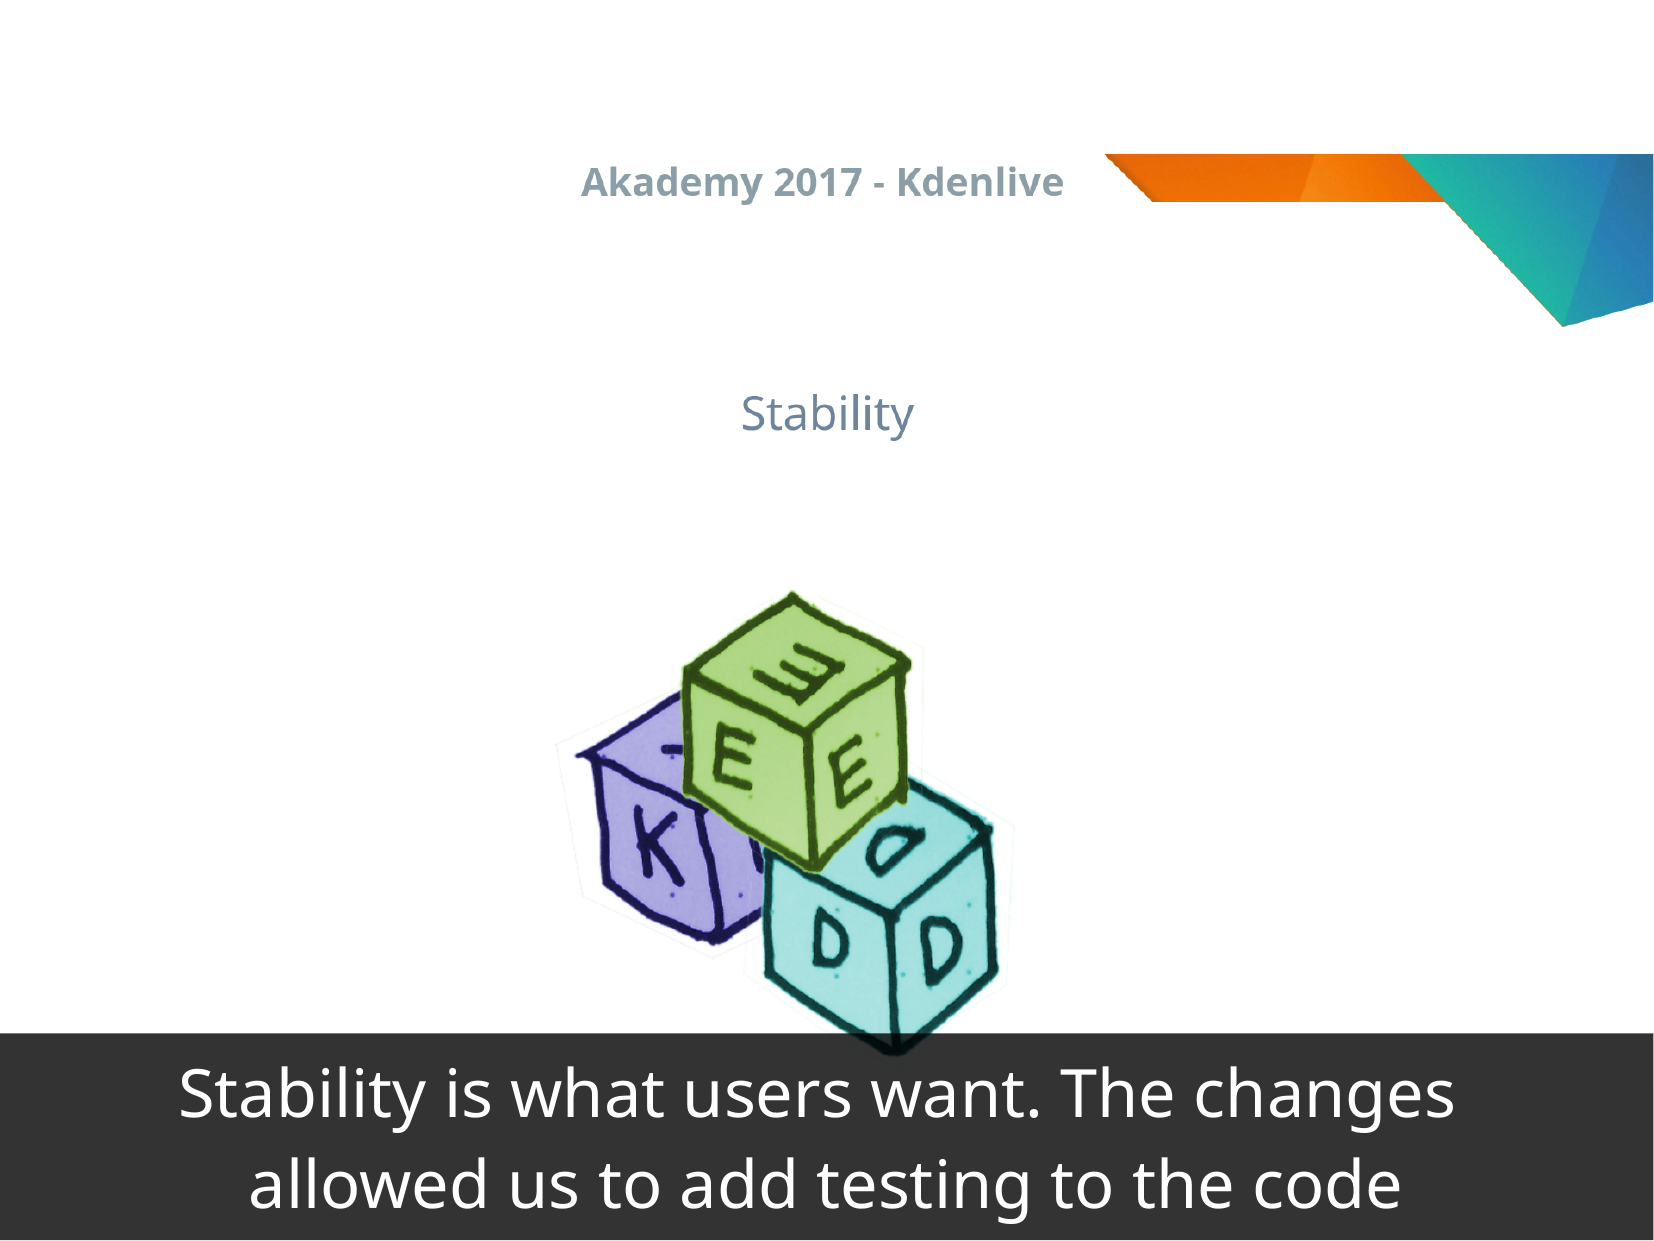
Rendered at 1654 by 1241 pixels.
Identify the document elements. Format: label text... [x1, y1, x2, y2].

title Stability is what users want. The changes allowed us to add testing to the code [0, 1033, 1654, 1241]
picture [0, 154, 1654, 1033]
